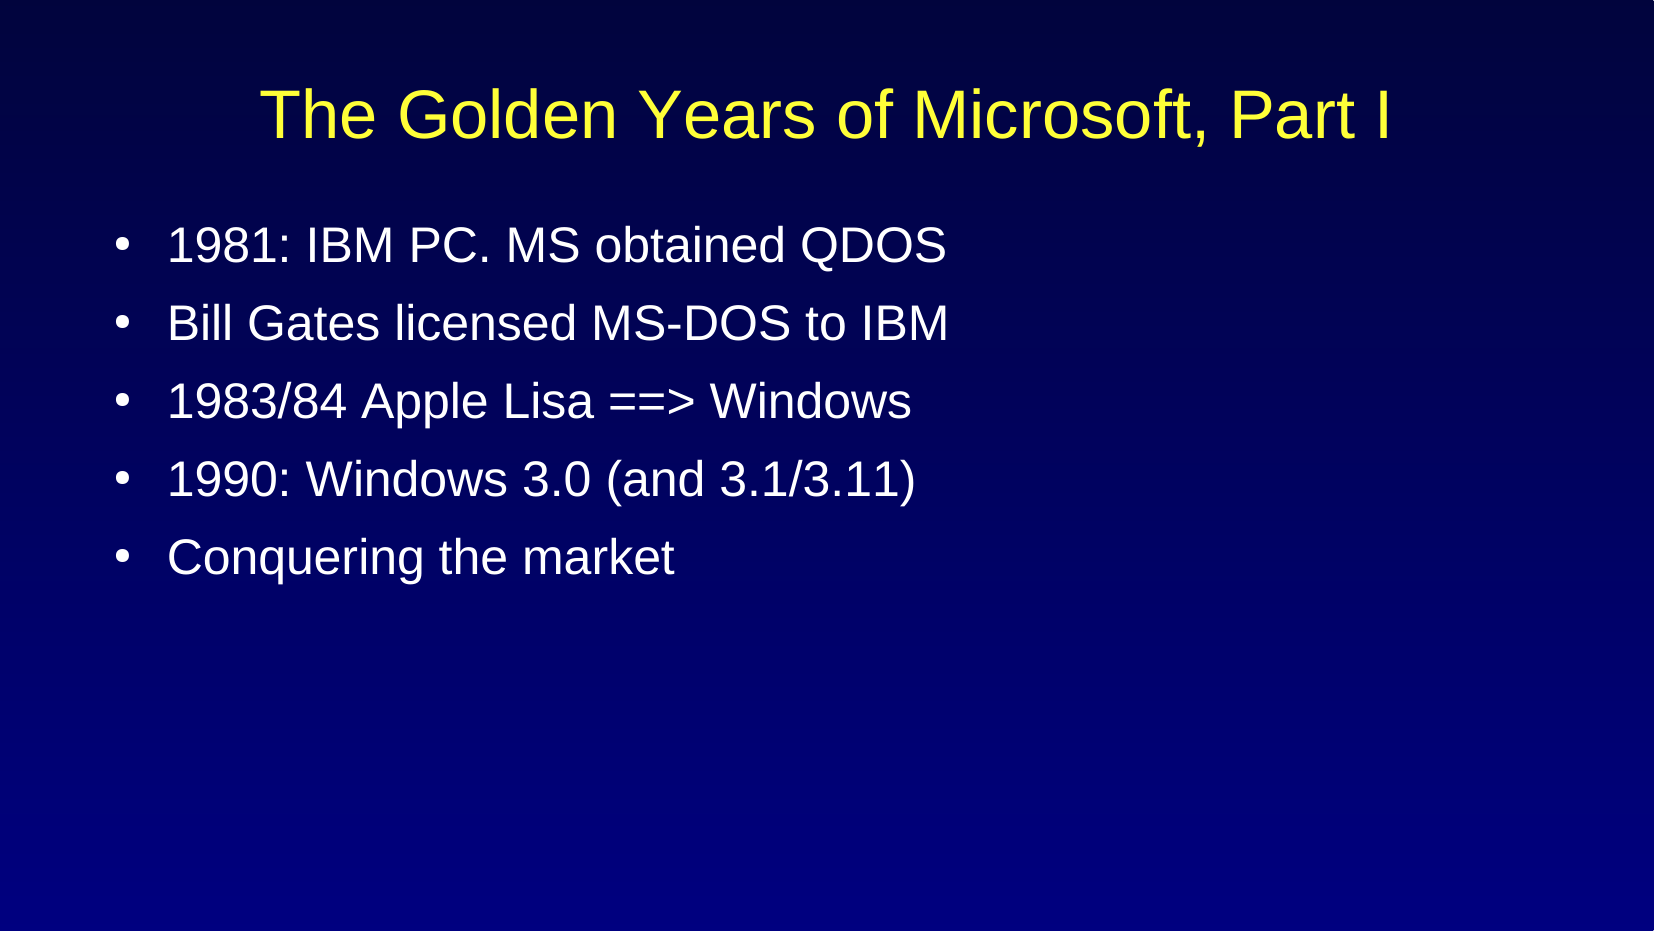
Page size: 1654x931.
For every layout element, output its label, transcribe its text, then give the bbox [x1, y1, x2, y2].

list 1981: IBM PC. MS obtained QDOS Bill Gates licensed MS-DOS to IBM 1983/84 Apple Lisa ==> Windows 1990: Windows 3.0 (and 3.1/3.11) Conquering the market [82, 217, 1571, 758]
title The Golden Years of Microsoft, Part I [82, 37, 1571, 193]
